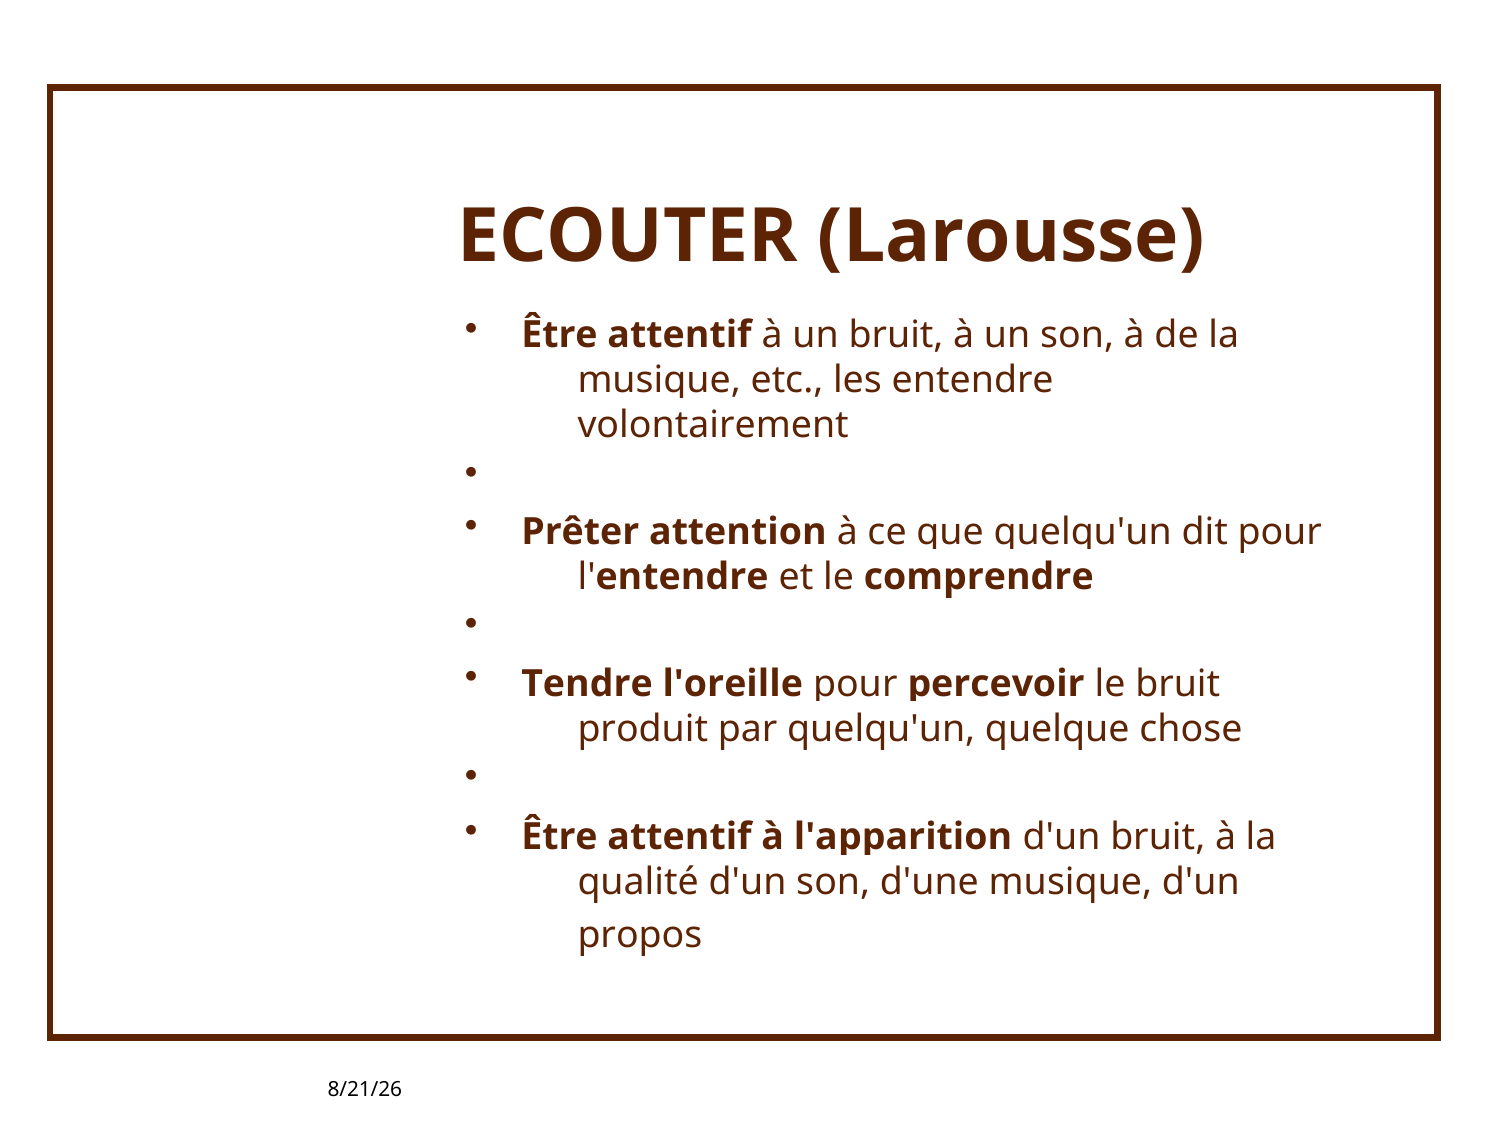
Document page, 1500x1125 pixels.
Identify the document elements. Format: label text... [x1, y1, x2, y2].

list Être attentif à un bruit, à un son, à de la musique, etc., les entendre volontairement Prêter attention à ce que quelqu'un dit pour l'entendre et le comprendre Tendre l'oreille pour percevoir le bruit produit par quelqu'un, quelque chose Être attentif à l'apparition d'un bruit, à la qualité d'un son, d'une musique, d'un propos [449, 302, 1350, 975]
text_box 4/14/2021 [312, 1052, 574, 1125]
title ECOUTER (Larousse) [275, 174, 1388, 288]
